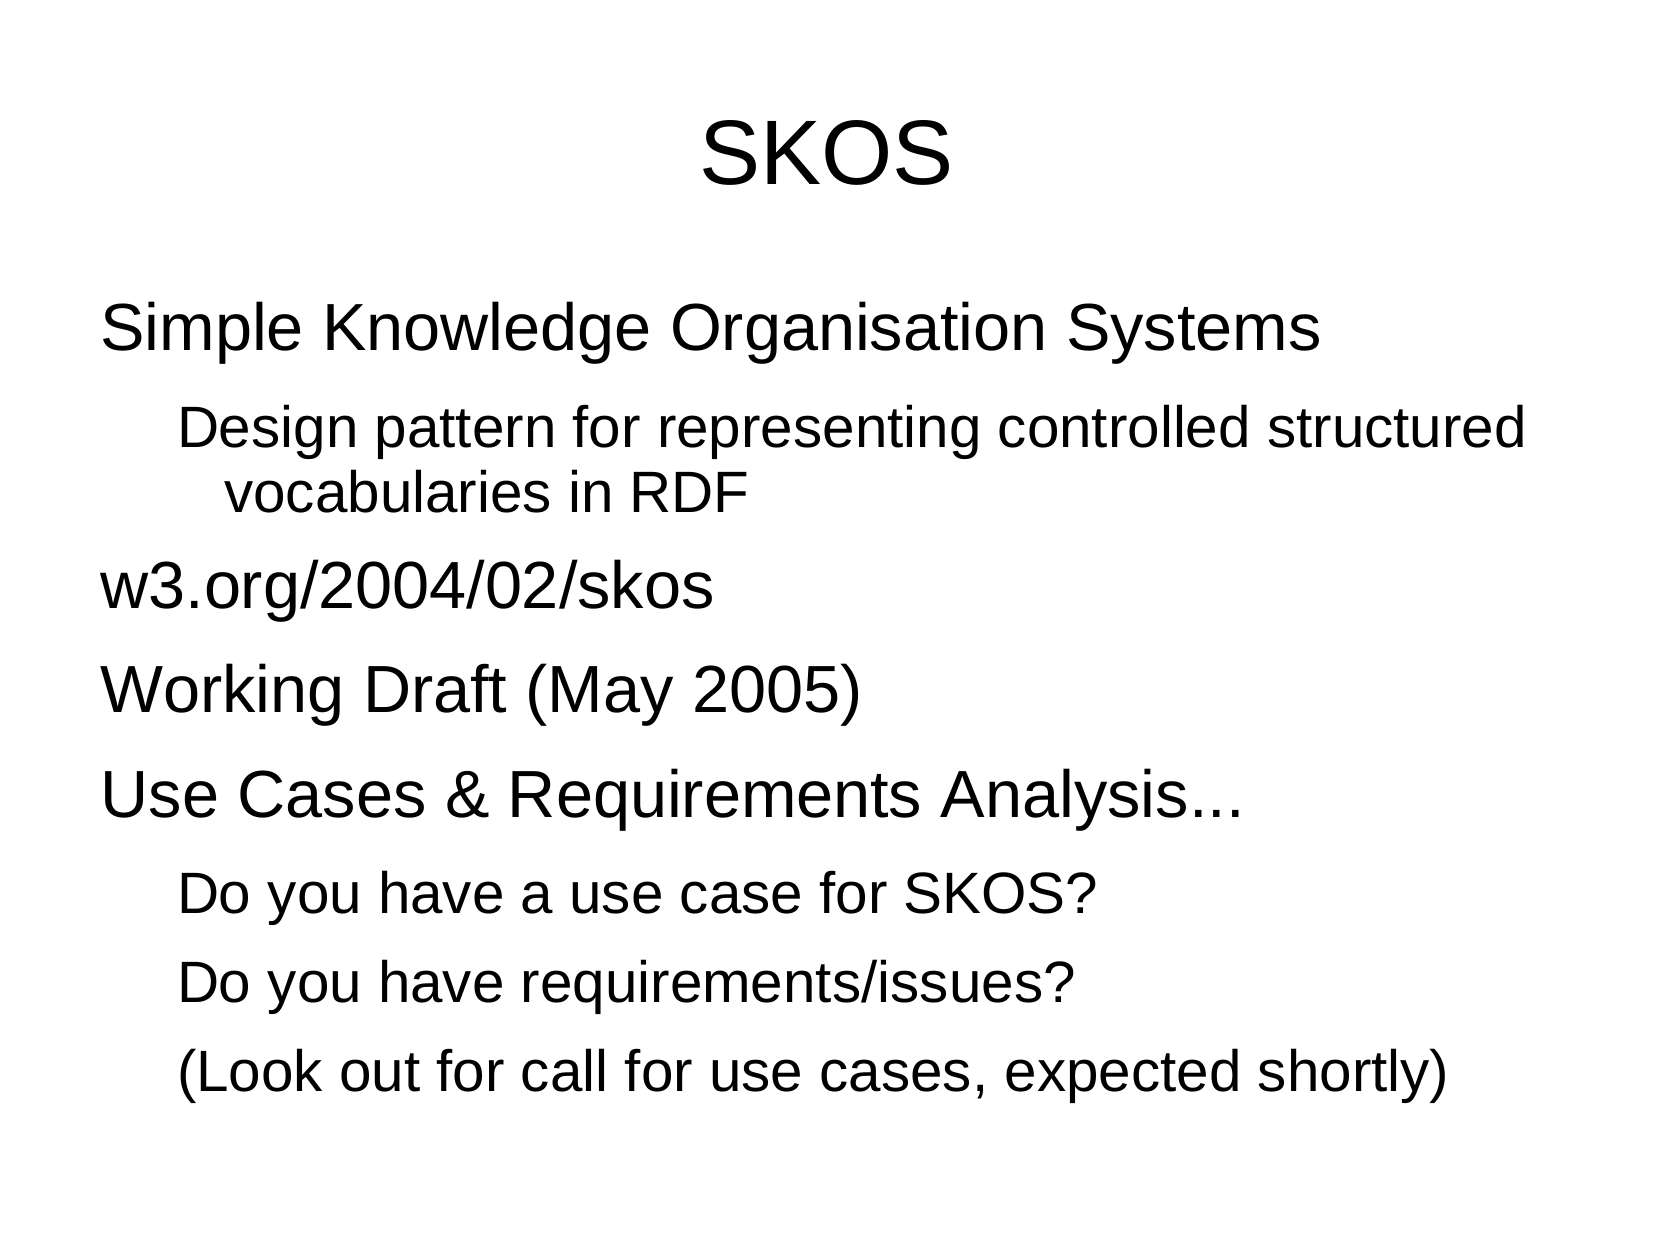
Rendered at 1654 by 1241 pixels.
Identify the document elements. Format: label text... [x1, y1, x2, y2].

title SKOS [82, 49, 1571, 257]
list Simple Knowledge Organisation Systems Design pattern for representing controlled structured vocabularies in RDF w3.org/2004/02/skos Working Draft (May 2005) Use Cases & Requirements Analysis... Do you have a use case for SKOS? Do you have requirements/issues? (Look out for call for use cases, expected shortly) [82, 290, 1571, 1109]
